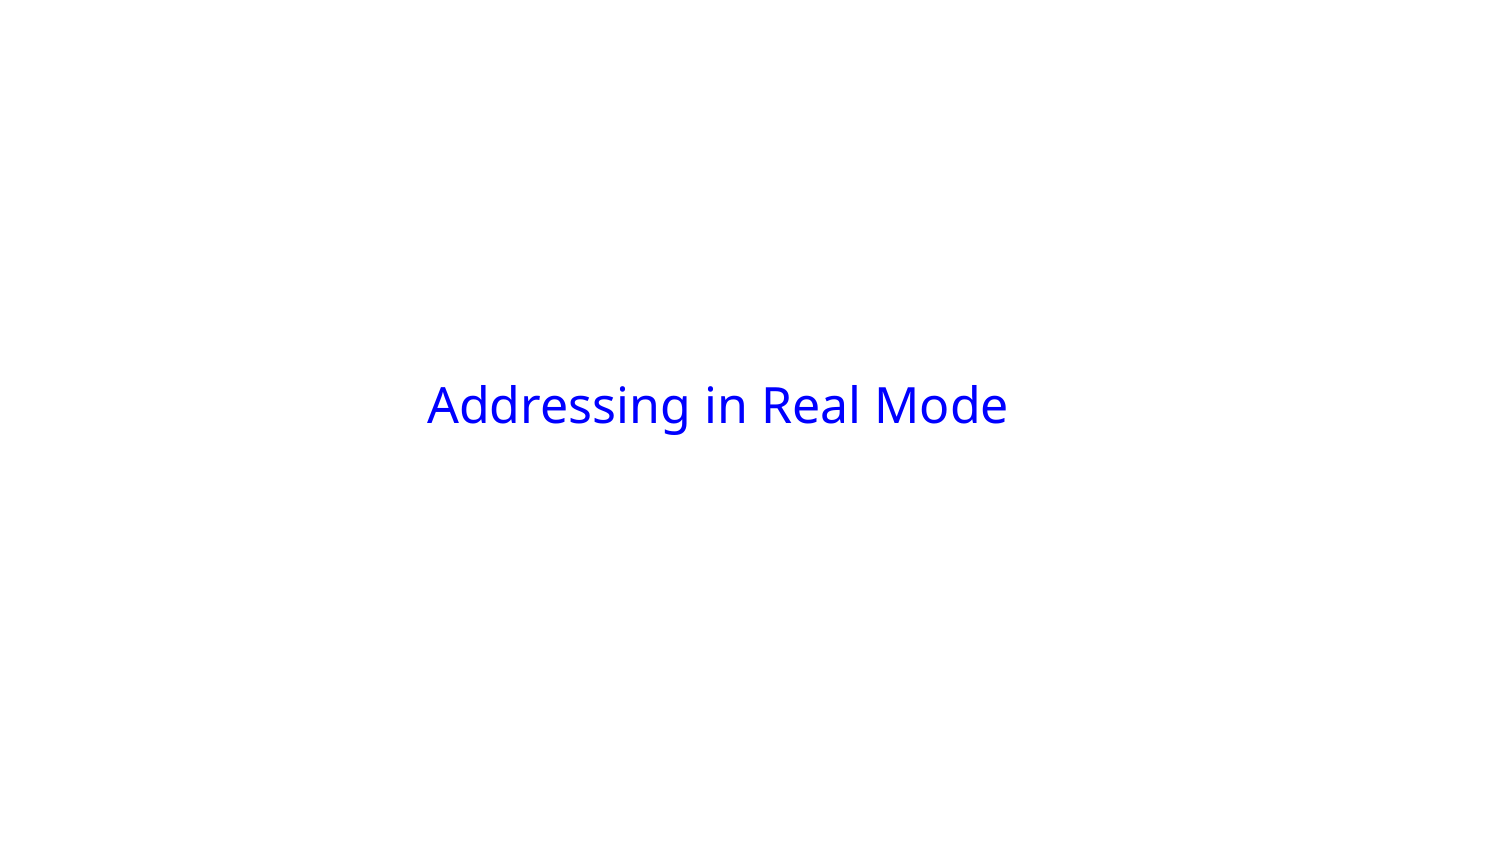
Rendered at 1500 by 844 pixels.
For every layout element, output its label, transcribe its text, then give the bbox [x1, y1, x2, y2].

text_box Addressing in Real Mode [137, 358, 1312, 844]
